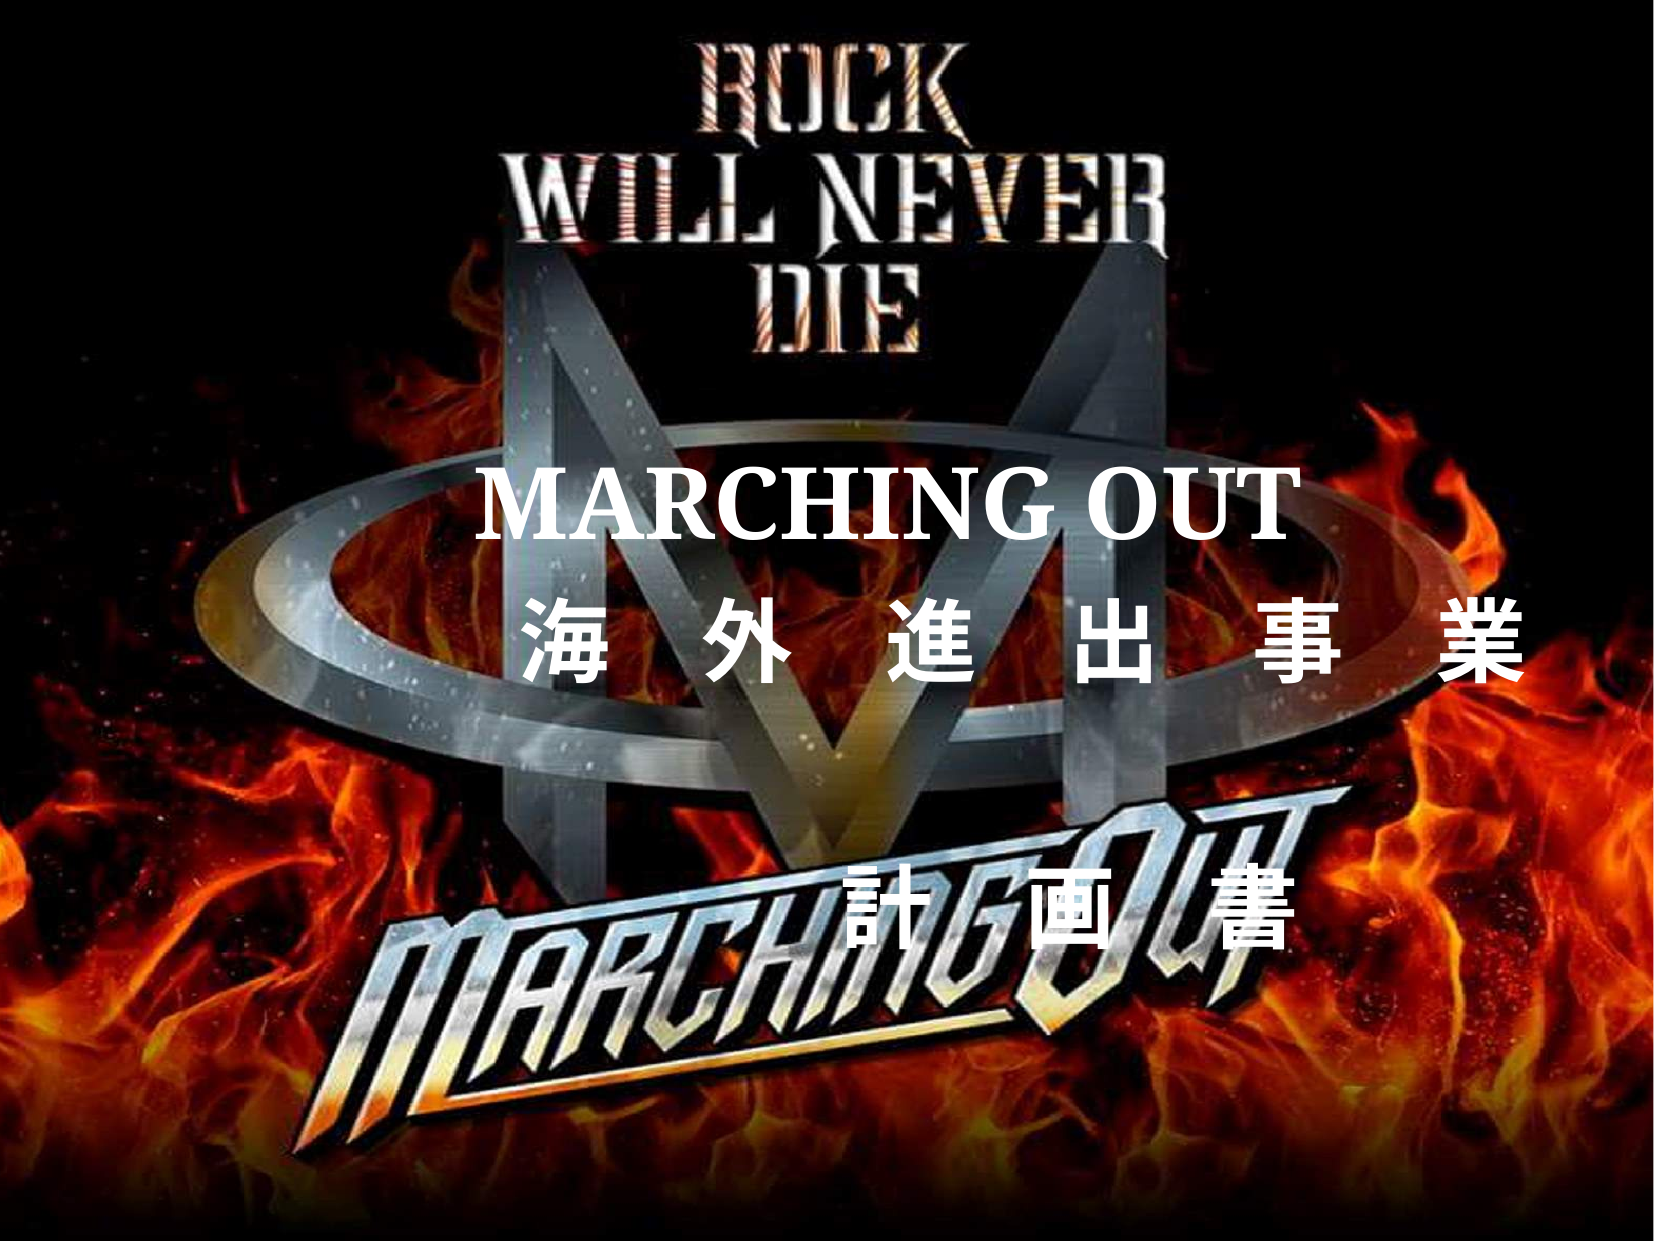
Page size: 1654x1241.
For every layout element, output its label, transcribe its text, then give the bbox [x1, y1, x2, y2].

picture [0, 0, 1654, 1241]
text_box MARCHING OUT 海 外 進 出 事 業 計 画 書 MARCHING OUT 2020年8月 [411, 425, 1654, 1232]
